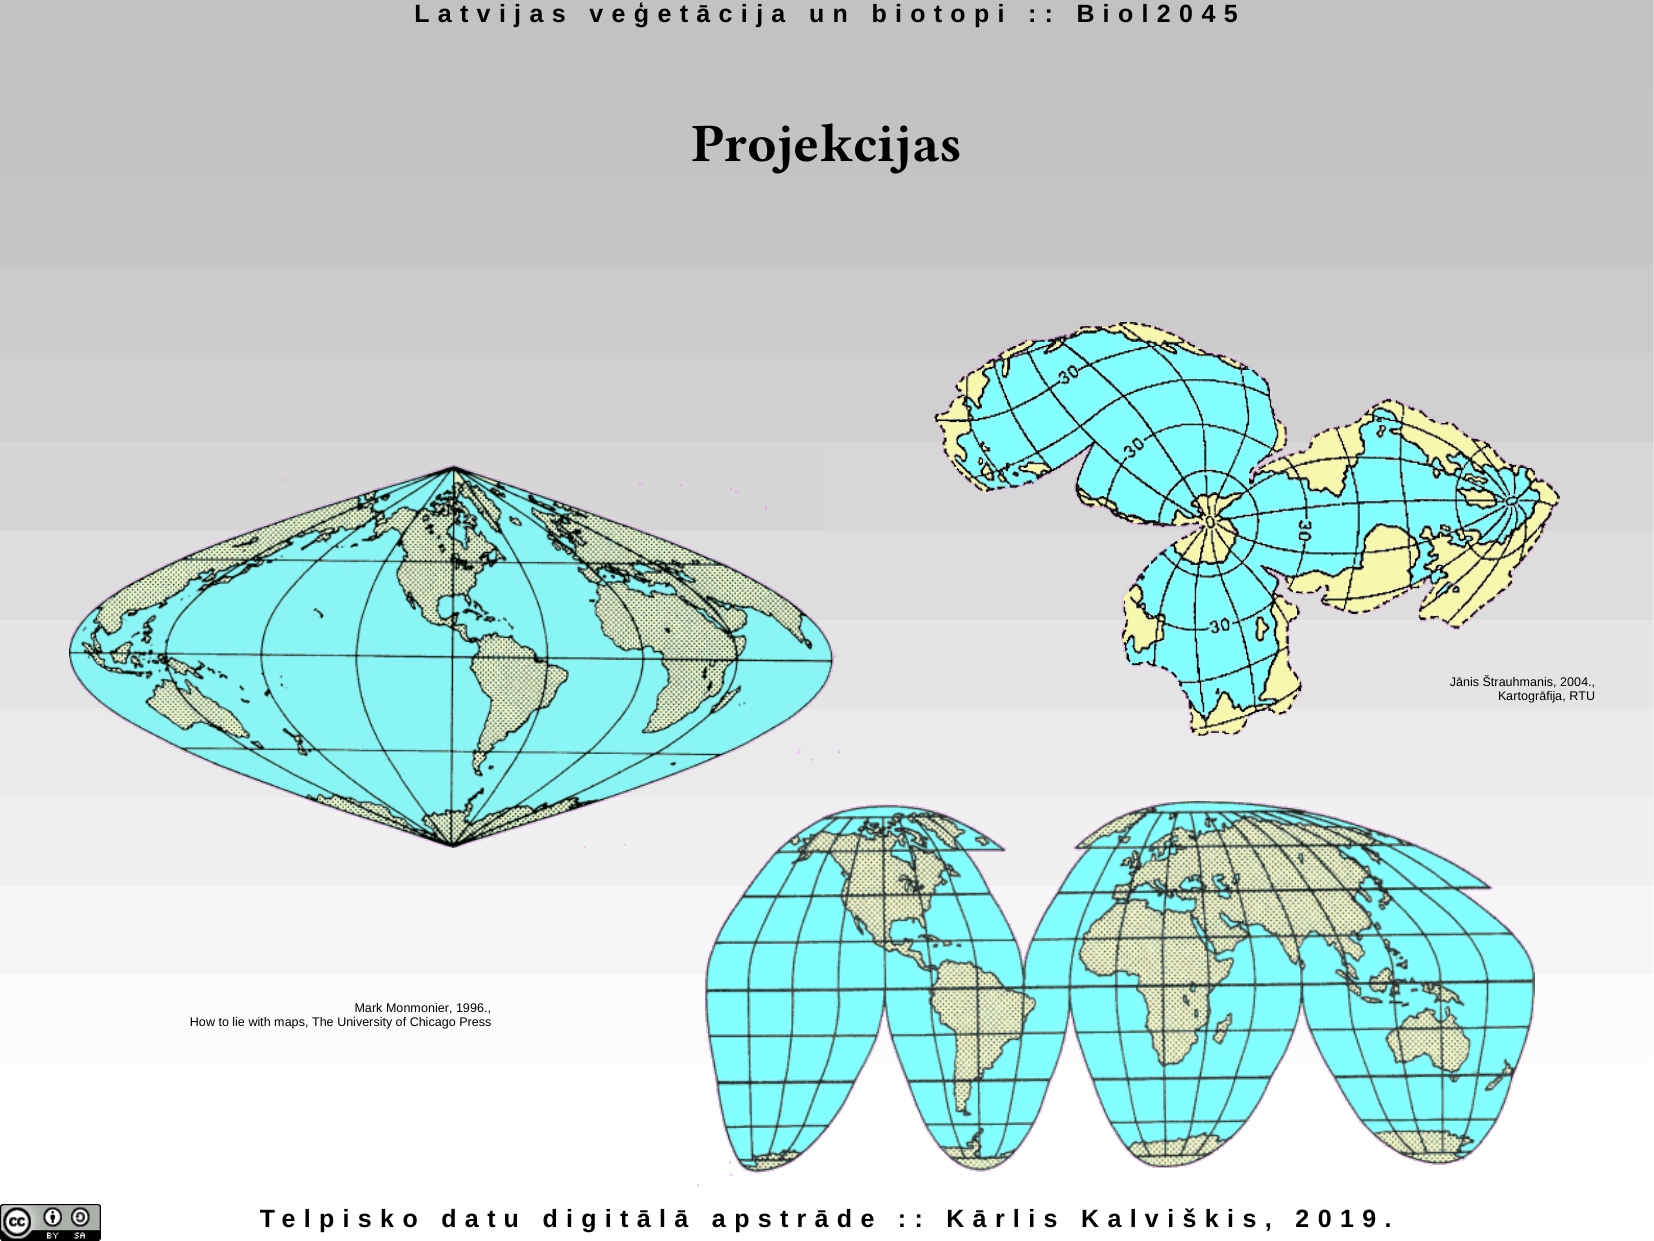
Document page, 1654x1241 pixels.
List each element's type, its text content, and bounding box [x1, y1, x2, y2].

picture [0, 287, 1654, 1241]
text_box Jānis Štrauhmanis, 2004., Kartogrāfija, RTU [1560, 675, 1596, 704]
text_box Mark Monmonier, 1996., How to lie with maps, The University of Chicago Press [189, 1000, 492, 1030]
title Projekcijas [0, 1, 1654, 287]
